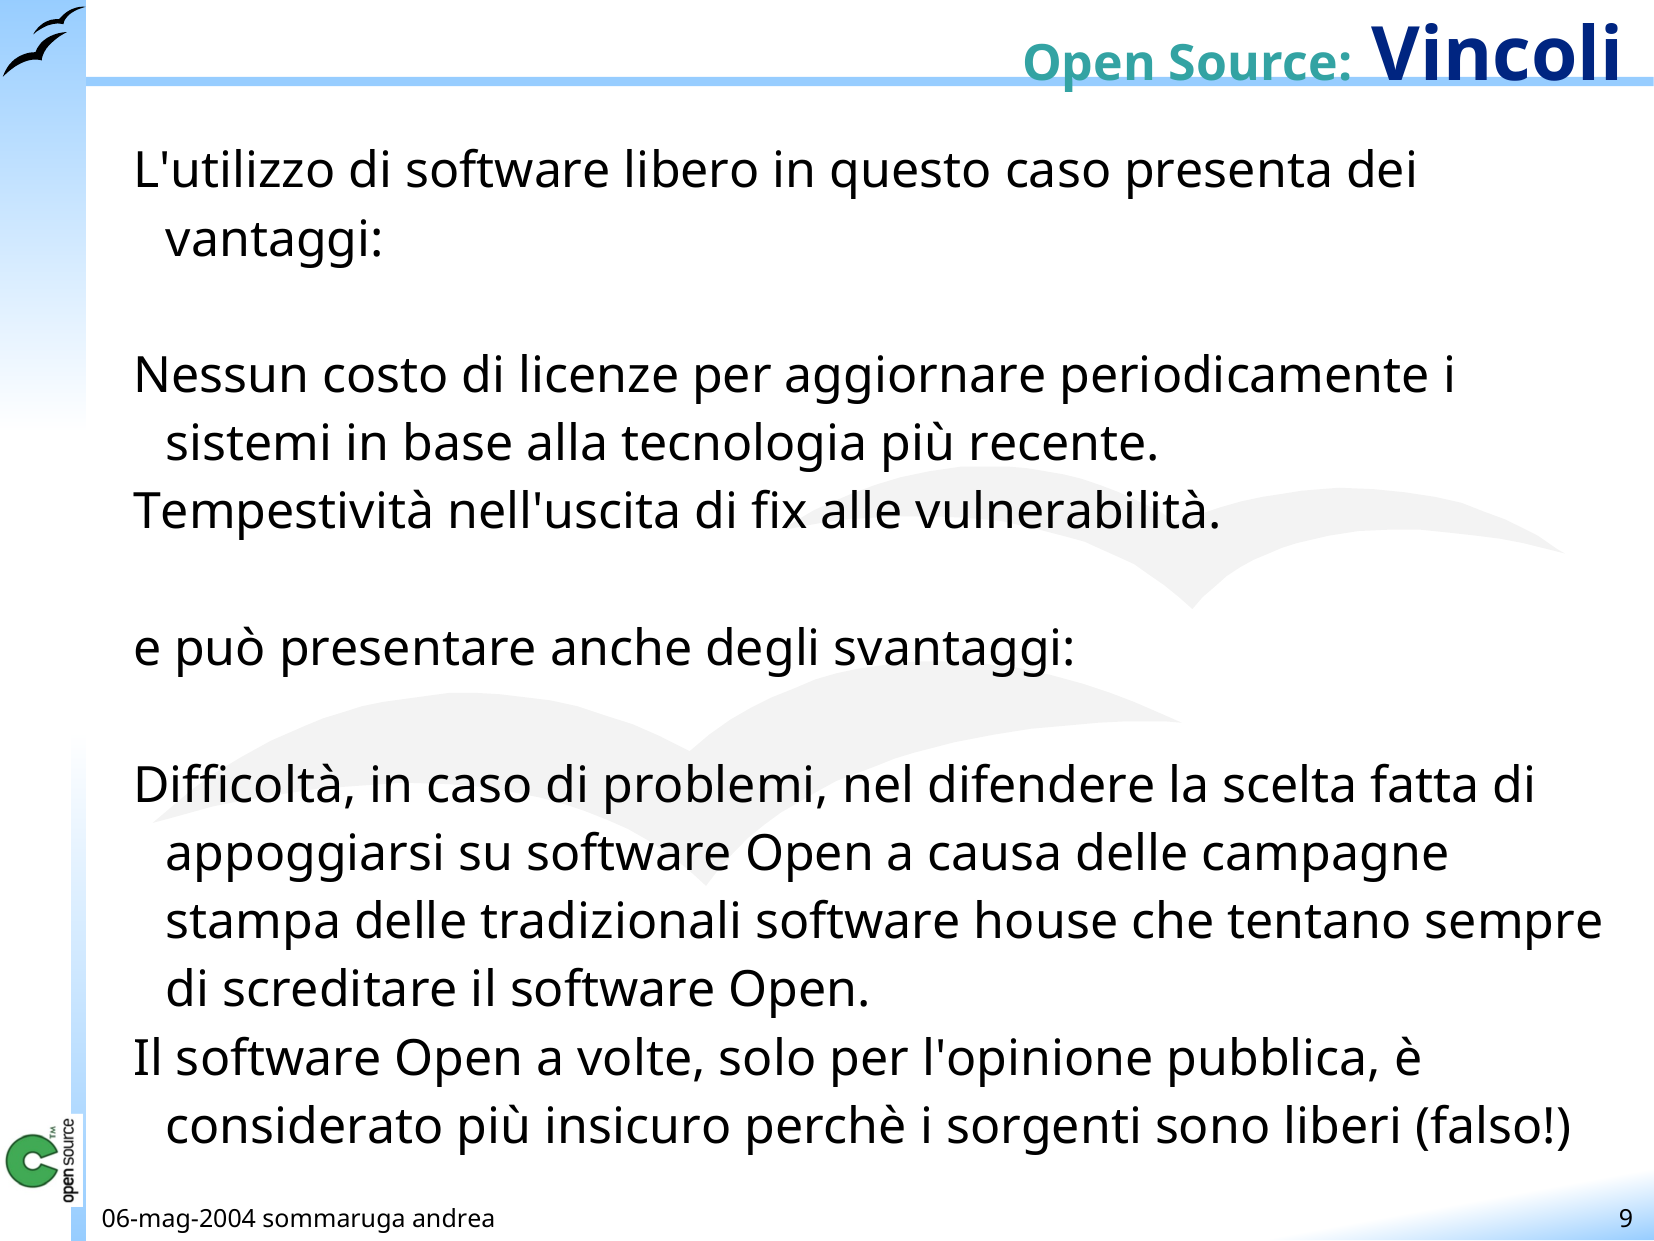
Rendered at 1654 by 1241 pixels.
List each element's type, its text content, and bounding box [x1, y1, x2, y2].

list L'utilizzo di software libero in questo caso presenta dei vantaggi: Nessun costo di licenze per aggiornare periodicamente i sistemi in base alla tecnologia più recente. Tempestività nell'uscita di fix alle vulnerabilità. e può presentare anche degli svantaggi: Difficoltà, in caso di problemi, nel difendere la scelta fatta di appoggiarsi su software Open a causa delle campagne stampa delle tradizionali software house che tentano sempre di screditare il software Open. Il software Open a volte, solo per l'opinione pubblica, è considerato più insicuro perchè i sorgenti sono liberi (falso!) [85, 134, 1628, 1163]
title Open Source: Vincoli [85, 0, 1654, 104]
picture [1, 1115, 83, 1207]
